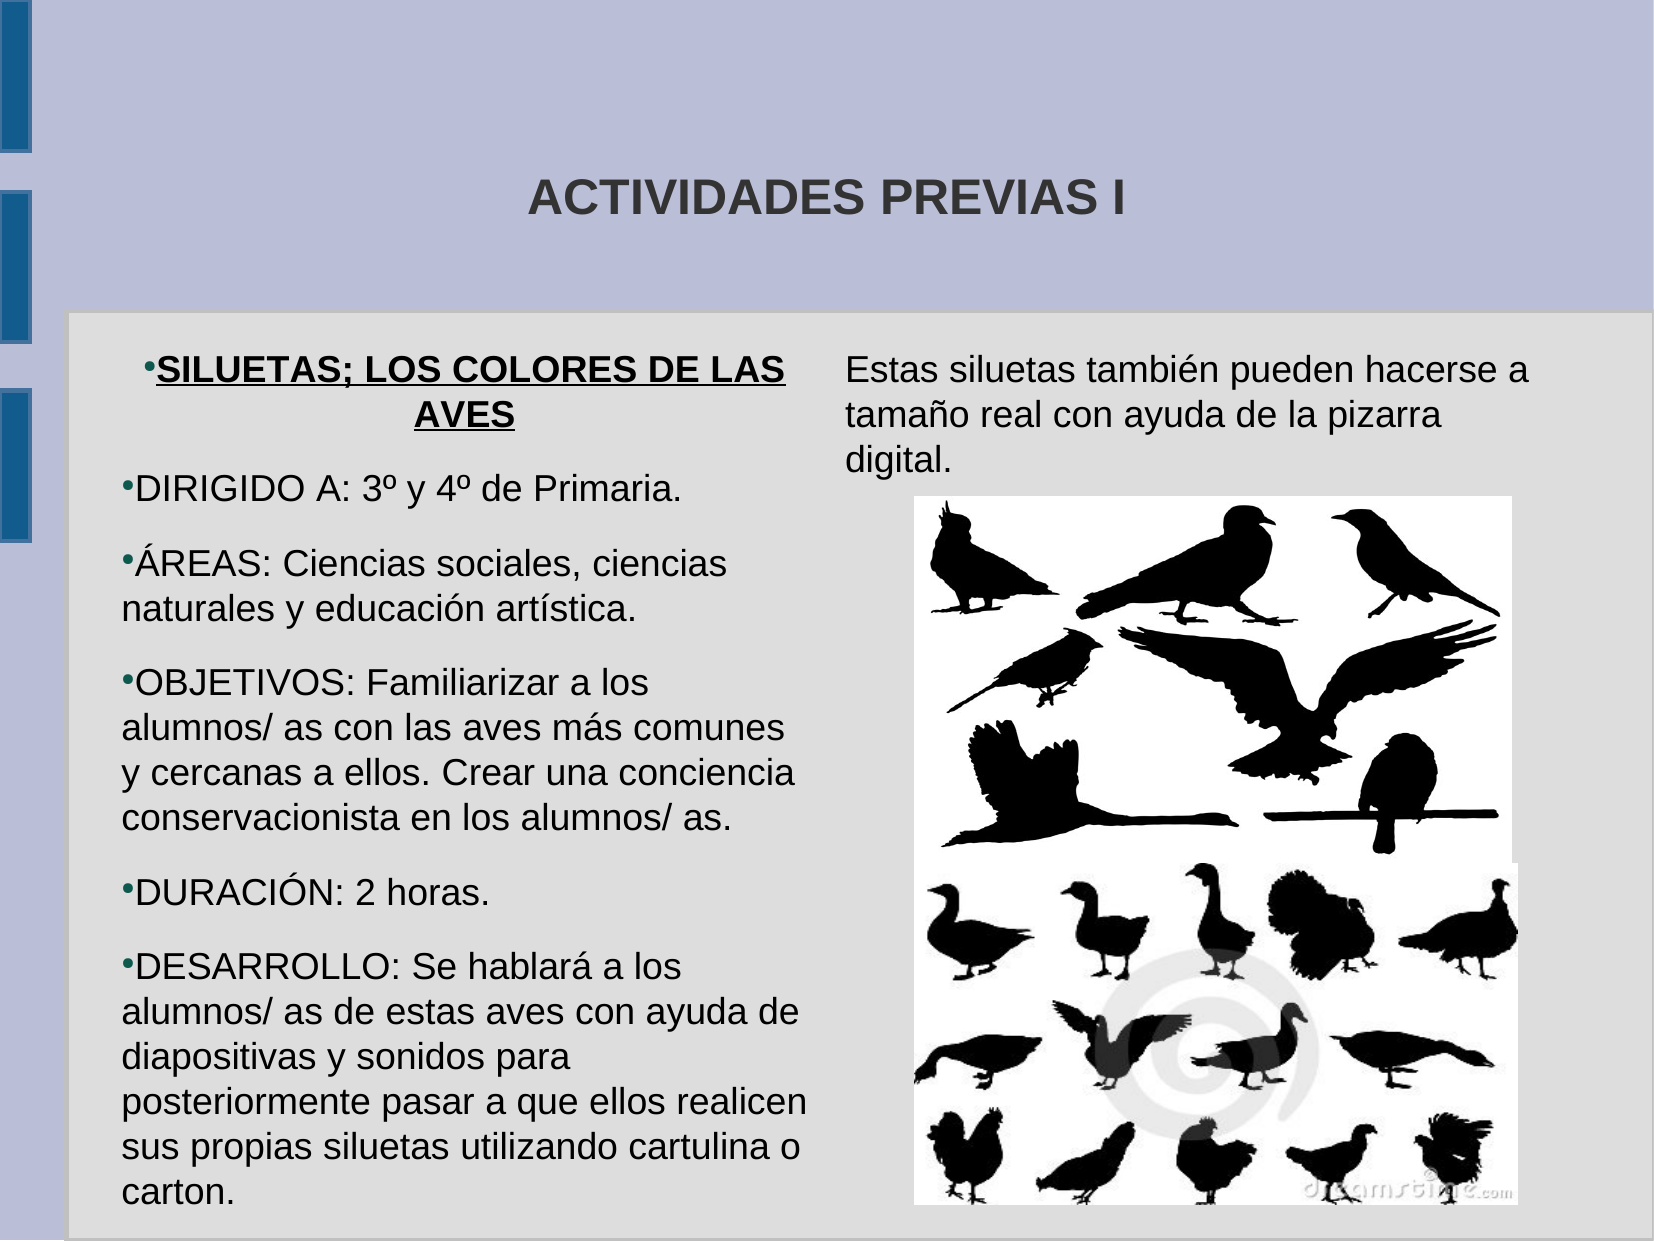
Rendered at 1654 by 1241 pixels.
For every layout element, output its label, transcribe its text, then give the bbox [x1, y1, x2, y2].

picture [914, 496, 1518, 1205]
list SILUETAS; LOS COLORES DE LAS AVES DIRIGIDO A: 3º y 4º de Primaria. ÁREAS: Ciencias sociales, ciencias naturales y educación artística. OBJETIVOS: Familiarizar a los alumnos/ as con las aves más comunes y cercanas a ellos. Crear una conciencia conservacionista en los alumnos/ as. DURACIÓN: 2 horas. DESARROLLO: Se hablará a los alumnos/ as de estas aves con ayuda de diapositivas y sonidos para posteriormente pasar a que ellos realicen sus propias siluetas utilizando cartulina o carton. [121, 344, 811, 1241]
list Estas siluetas también pueden hacerse a tamaño real con ayuda de la pizarra digital. [845, 344, 1535, 1127]
title ACTIVIDADES PREVIAS I [121, 91, 1534, 299]
